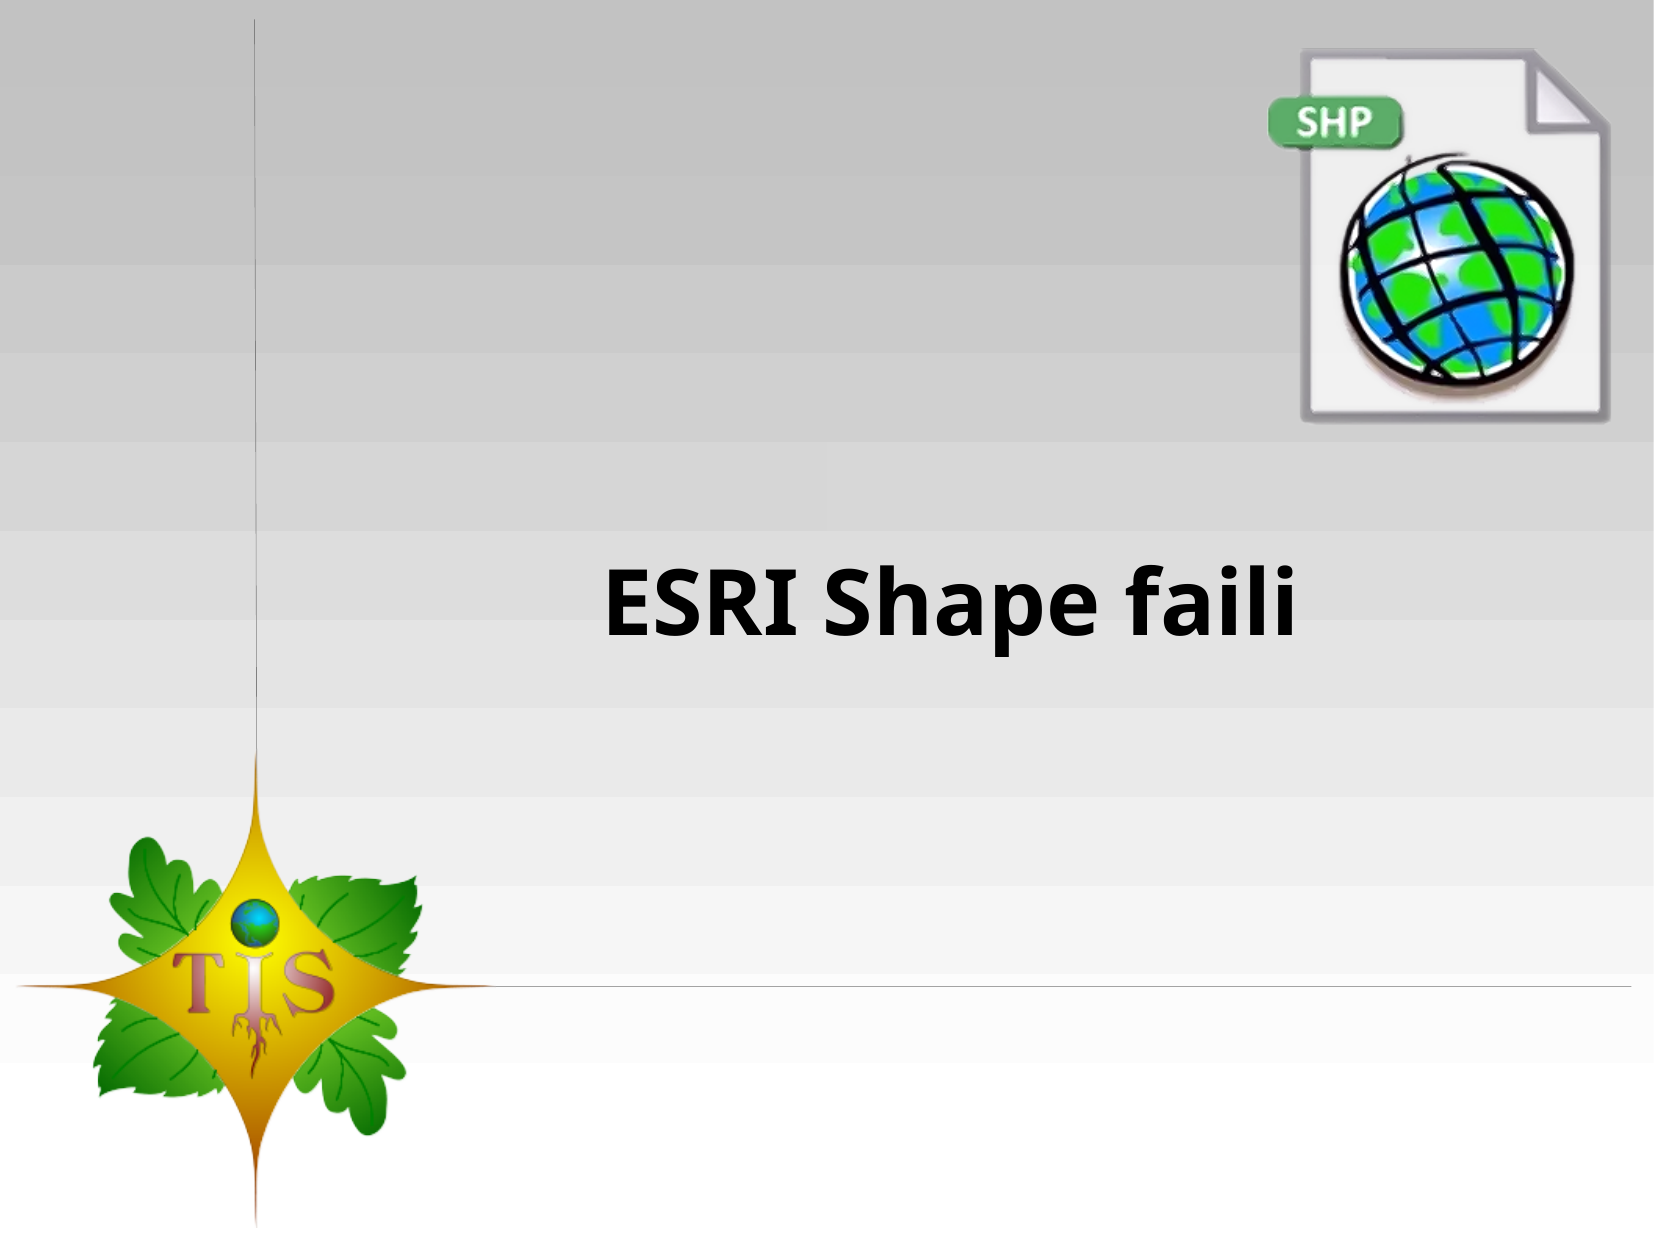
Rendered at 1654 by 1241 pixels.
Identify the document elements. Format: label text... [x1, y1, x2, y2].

picture [0, 0, 1654, 1241]
title ESRI Shape faili [295, 332, 1607, 849]
